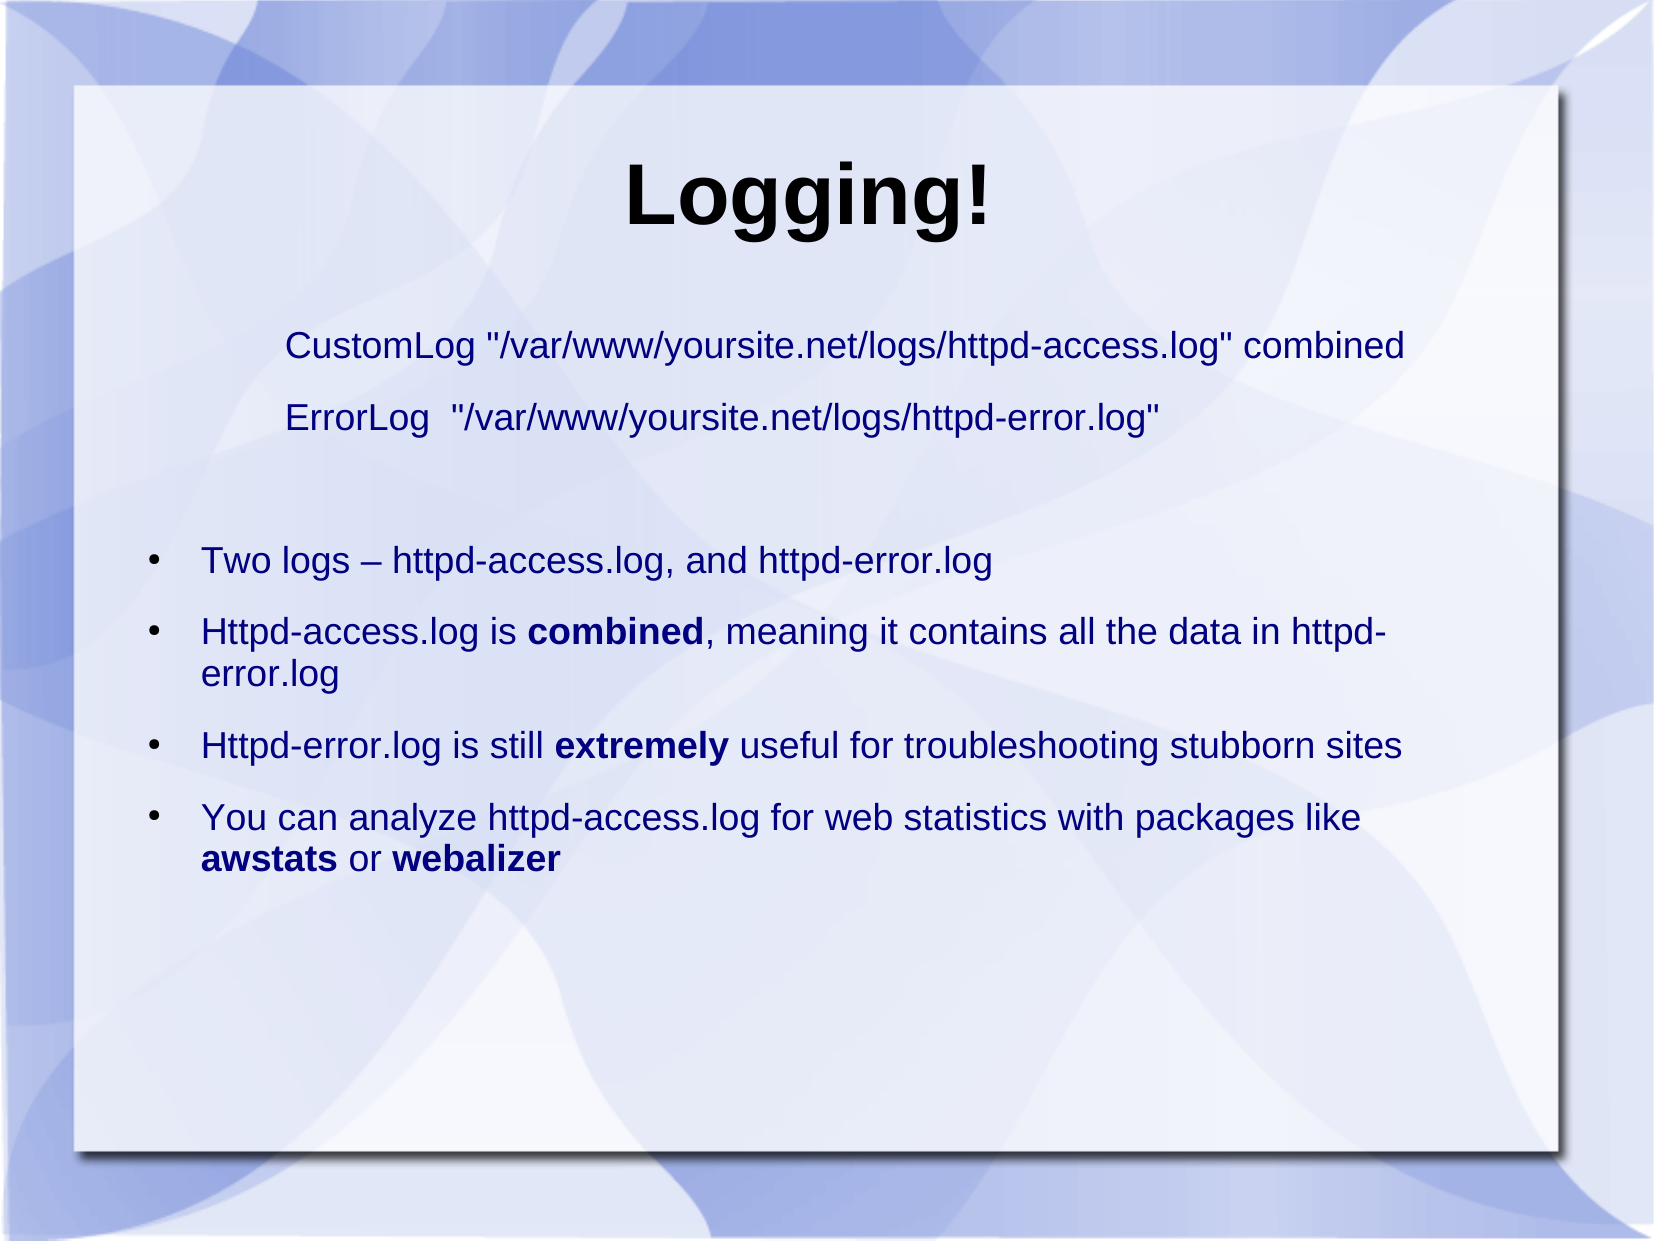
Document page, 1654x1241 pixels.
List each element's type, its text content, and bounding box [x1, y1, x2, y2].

picture [0, 0, 1654, 1241]
title Logging! [82, 90, 1536, 298]
list CustomLog "/var/www/yoursite.net/logs/httpd-access.log" combined ErrorLog "/var/www/yoursite.net/logs/httpd-error.log" Two logs – httpd-access.log, and httpd-error.log Httpd-access.log is combined, meaning it contains all the data in httpd-error.log Httpd-error.log is still extremely useful for troubleshooting stubborn sites You can analyze httpd-access.log for web statistics with packages like awstats or webalizer [129, 324, 1489, 1045]
